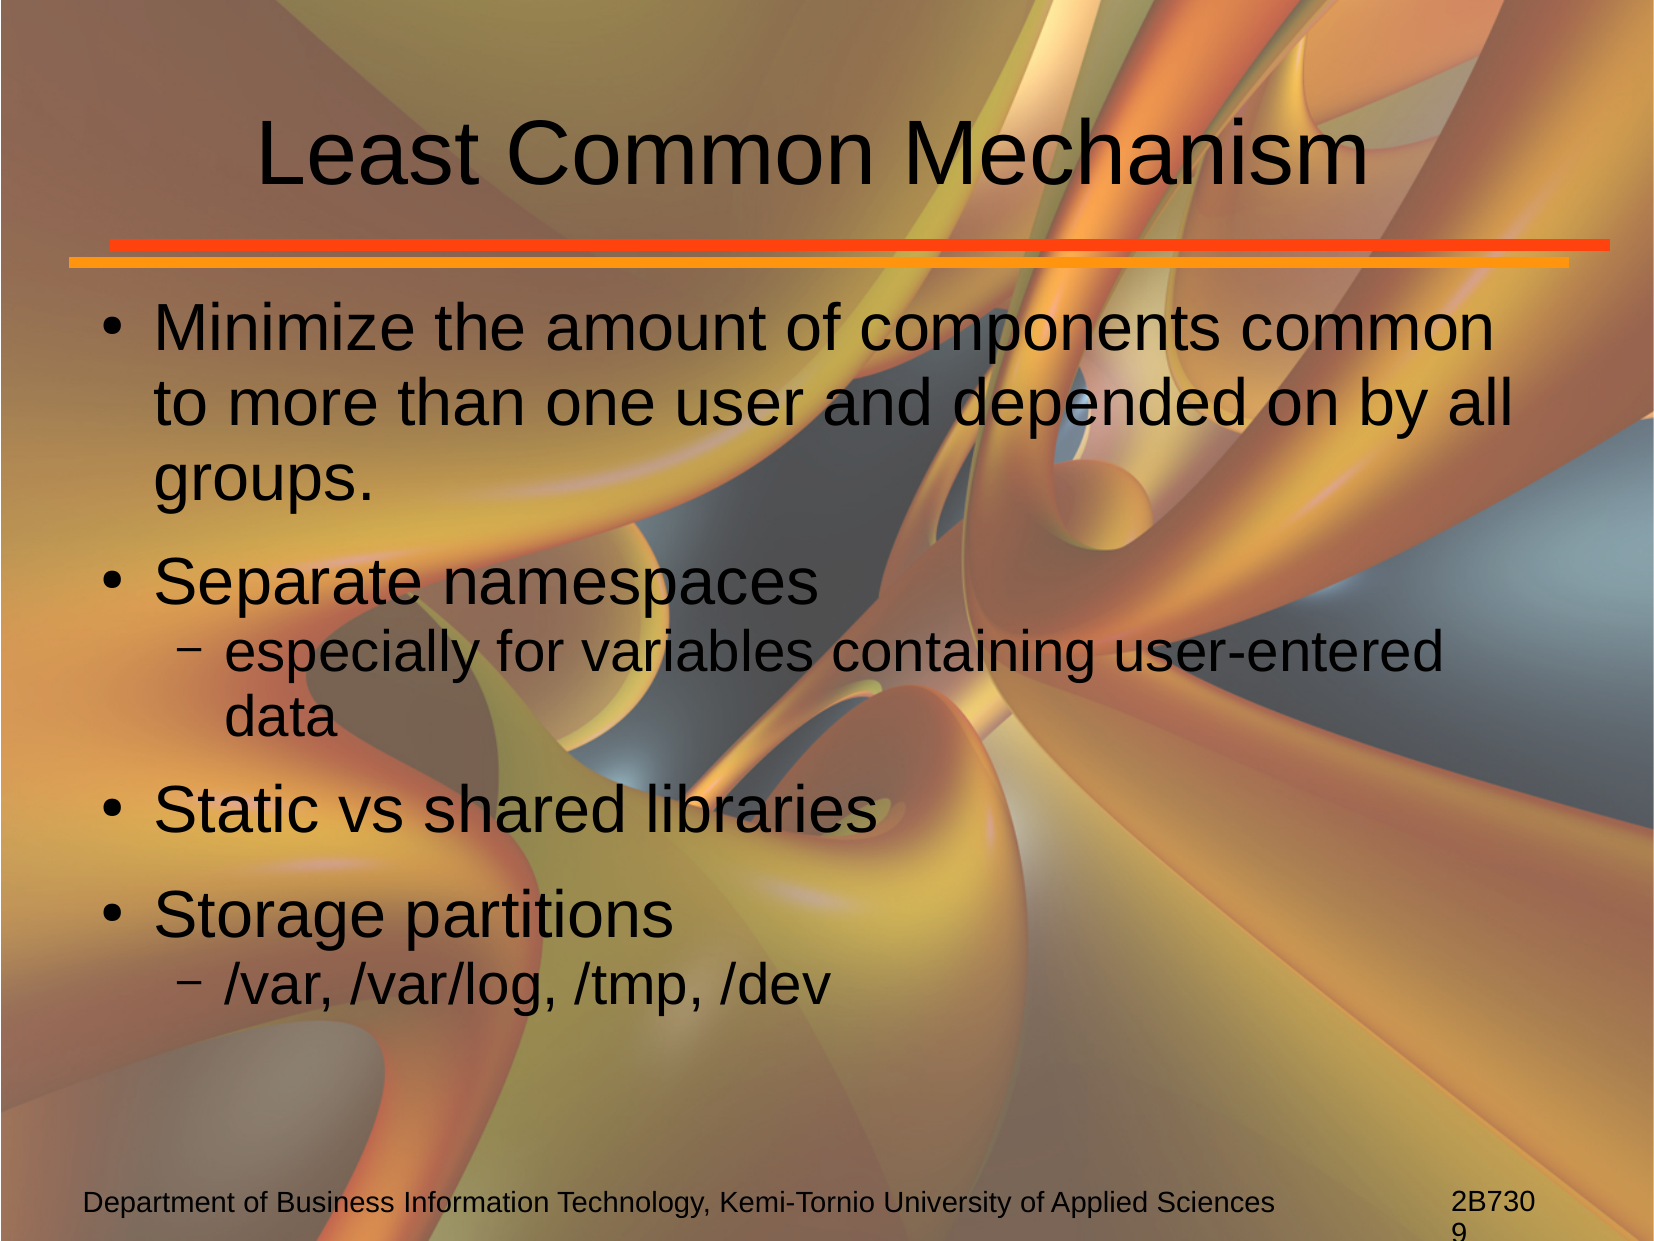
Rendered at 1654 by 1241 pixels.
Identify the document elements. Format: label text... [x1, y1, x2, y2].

title Least Common Mechanism [82, 56, 1571, 250]
list Minimize the amount of components common to more than one user and depended on by all groups. Separate namespaces especially for variables containing user-entered data Static vs shared libraries Storage partitions /var, /var/log, /tmp, /dev [82, 290, 1571, 1094]
